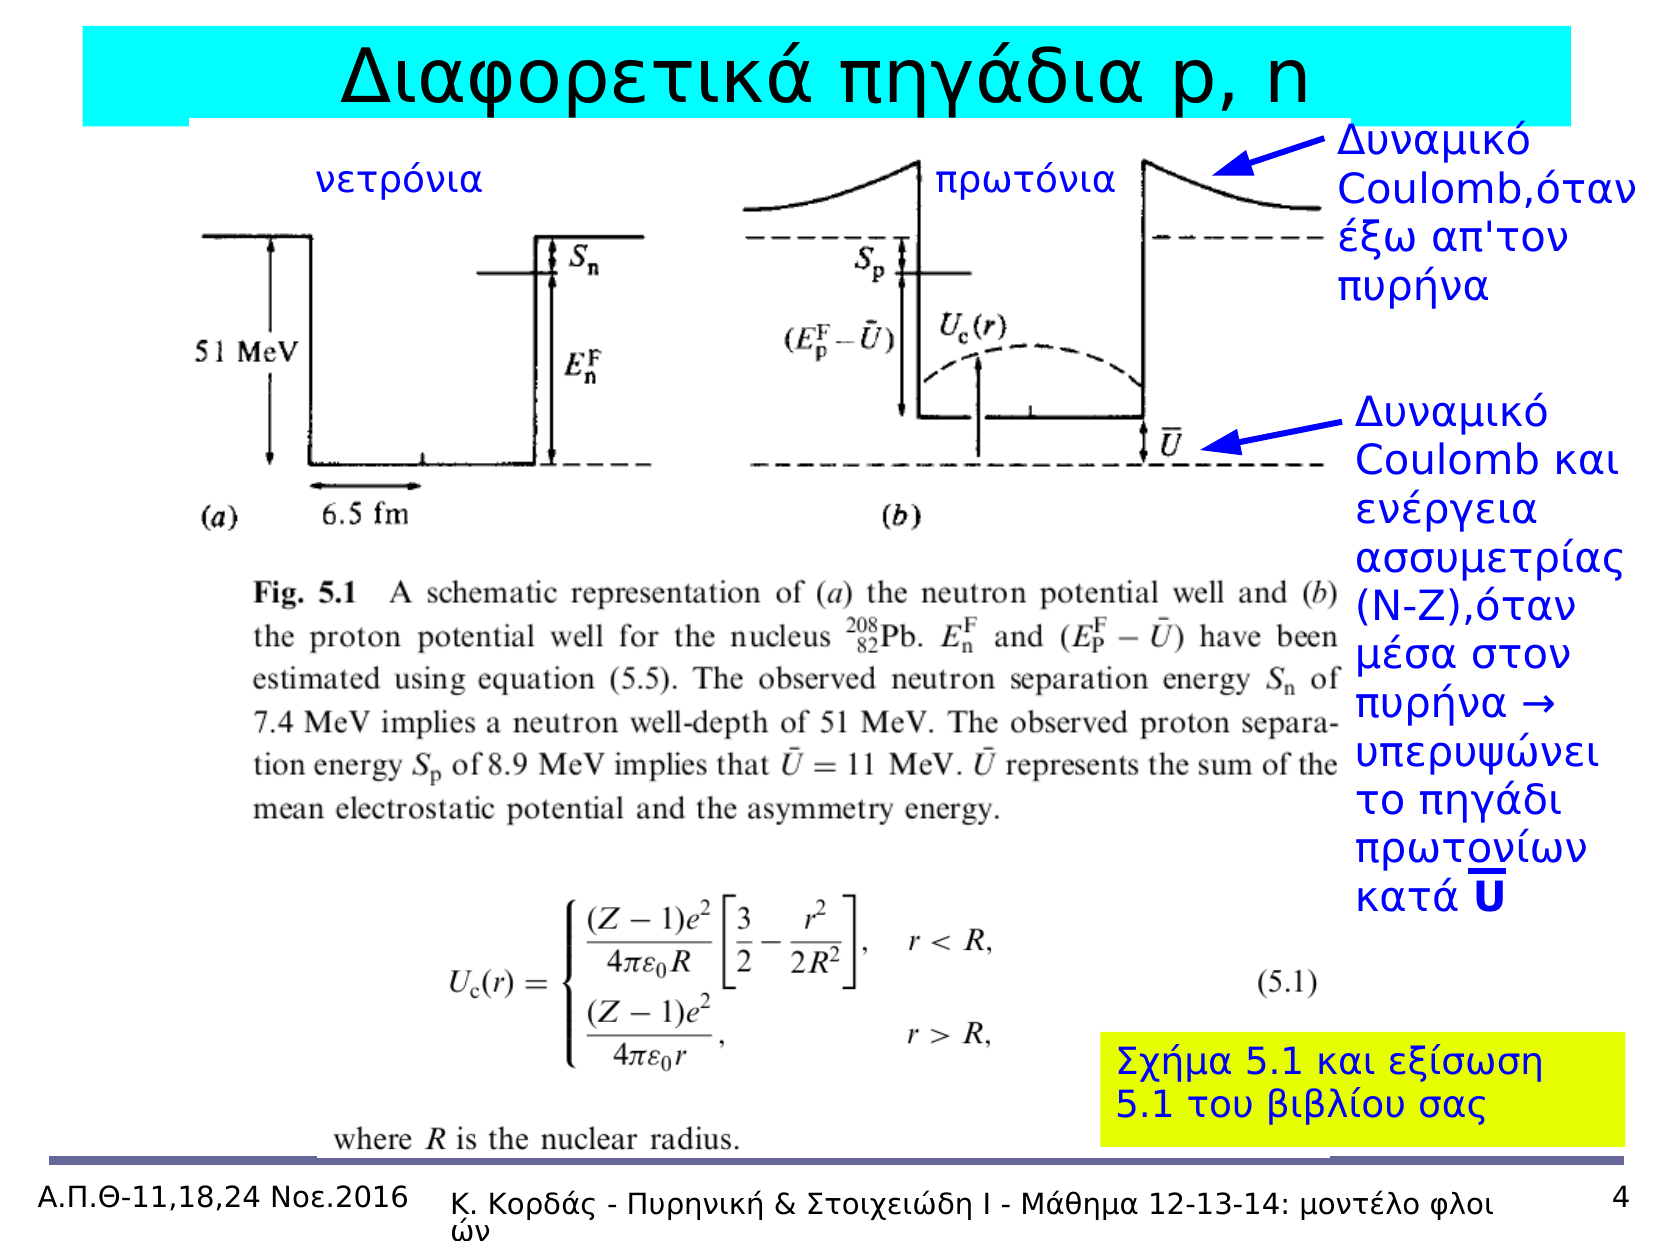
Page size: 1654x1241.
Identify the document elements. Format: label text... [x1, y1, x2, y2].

title Διαφορετικά πηγάδια p, n [82, 25, 1571, 127]
text_box Δυναμικό Coulomb και ενέργεια ασσυμετρίας (Ν-Ζ),όταν μέσα στον πυρήνα → υπερυψώνει το πηγάδι πρωτονίων κατά U [1340, 380, 1654, 935]
text_box νετρόνια [300, 150, 563, 209]
text_box Δυναμικό Coulomb,όταν έξω απ'τον πυρήνα [1322, 108, 1654, 320]
picture [317, 857, 1330, 1158]
picture [189, 118, 1351, 839]
text_box πρωτόνια [920, 150, 1183, 209]
text_box Σχήμα 5.1 και εξίσωση 5.1 του βιβλίου σας [1100, 1031, 1626, 1147]
